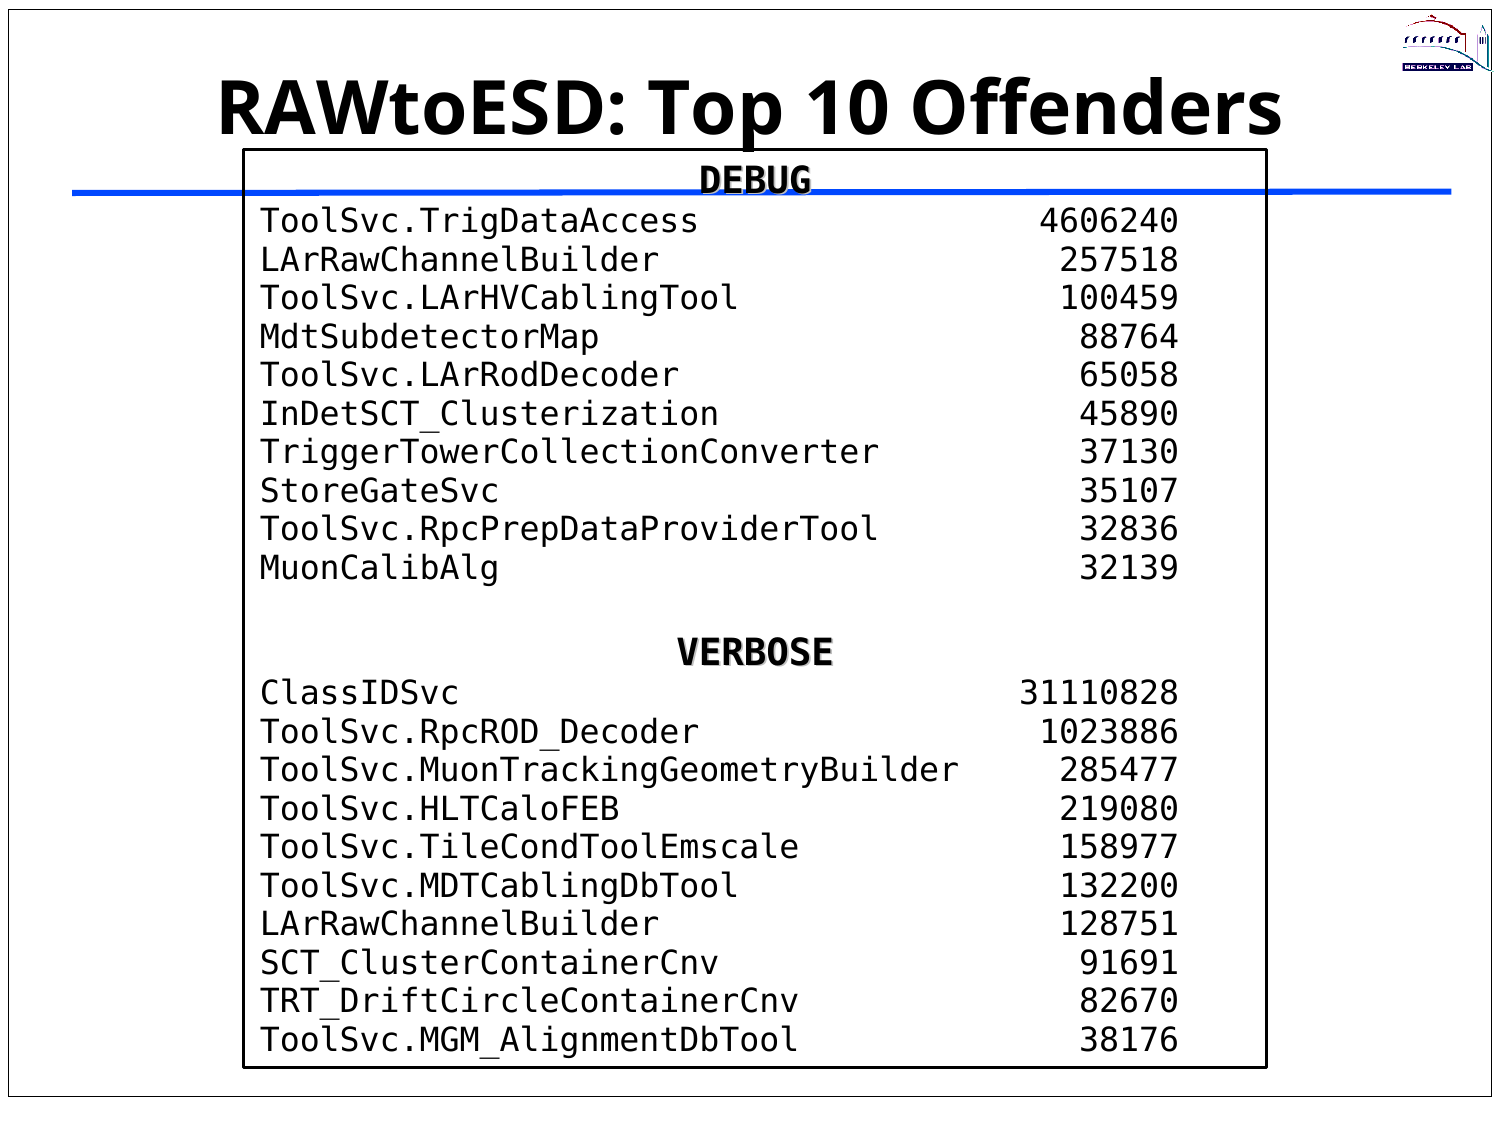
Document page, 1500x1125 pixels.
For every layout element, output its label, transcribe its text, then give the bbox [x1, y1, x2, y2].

title RAWtoESD: Top 10 Offenders [75, 0, 1426, 126]
picture [1426, 10, 1500, 80]
text_box DEBUG ToolSvc.TrigDataAccess 4606240 LArRawChannelBuilder 257518 ToolSvc.LArHVCablingTool 100459 MdtSubdetectorMap 88764 ToolSvc.LArRodDecoder 65058 InDetSCT_Clusterization 45890 TriggerTowerCollectionConverter 37130 StoreGateSvc 35107 ToolSvc.RpcPrepDataProviderTool 32836 MuonCalibAlg 32139 VERBOSE ClassIDSvc 31110828 ToolSvc.RpcROD_Decoder 1023886 ToolSvc.MuonTrackingGeometryBuilder 285477 ToolSvc.HLTCaloFEB 219080 ToolSvc.TileCondToolEmscale 158977 ToolSvc.MDTCablingDbTool 132200 LArRawChannelBuilder 128751 SCT_ClusterContainerCnv 91691 TRT_DriftCircleContainerCnv 82670 ToolSvc.MGM_AlignmentDbTool 38176 [243, 149, 1267, 1068]
